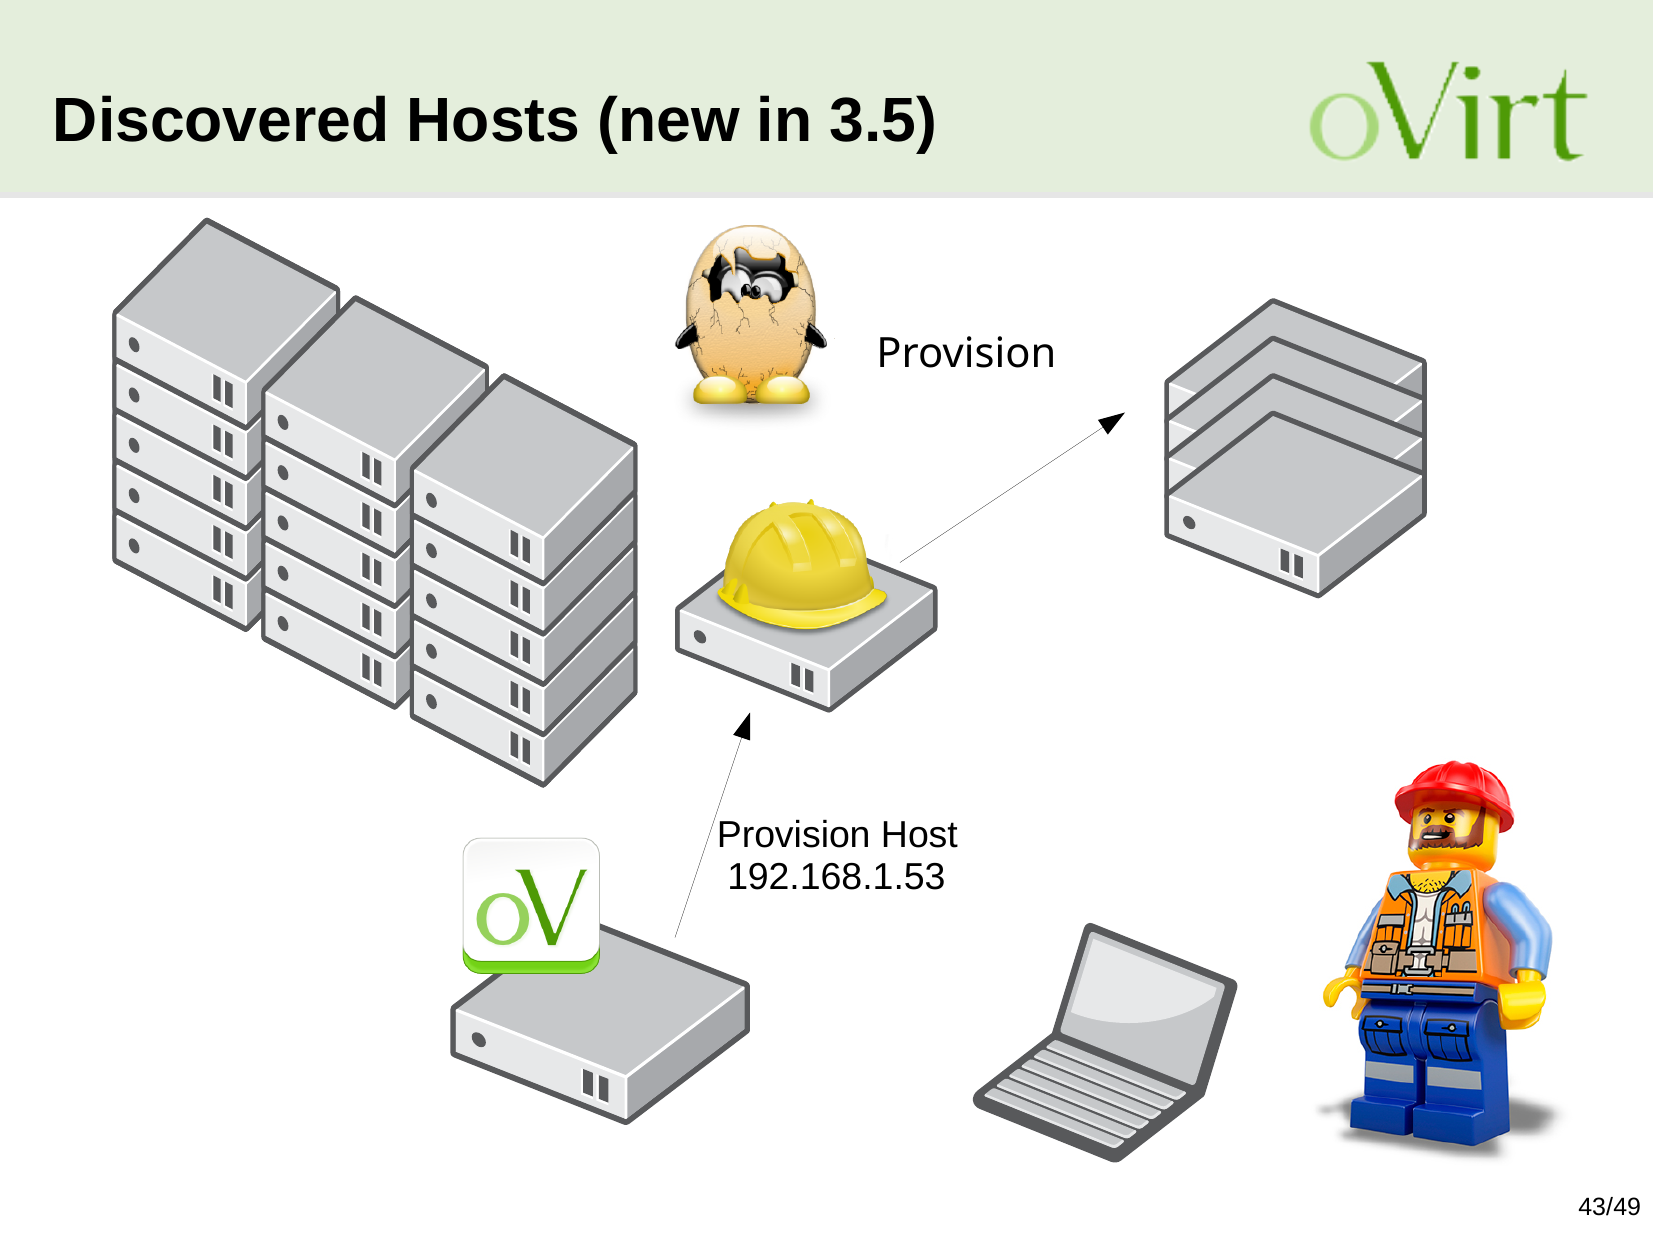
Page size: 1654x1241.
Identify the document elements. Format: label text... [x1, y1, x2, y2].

picture [972, 922, 1238, 1163]
text_box Provision Host 192.168.1.53 [702, 806, 973, 905]
picture [450, 836, 750, 1125]
title Discovered Hosts (new in 3.5) [52, 14, 1330, 154]
picture [112, 217, 638, 788]
picture [675, 499, 938, 713]
picture [658, 224, 846, 431]
picture [1164, 298, 1427, 599]
text_box Provision [808, 318, 1126, 384]
picture [1289, 36, 1613, 181]
picture [1274, 749, 1610, 1173]
